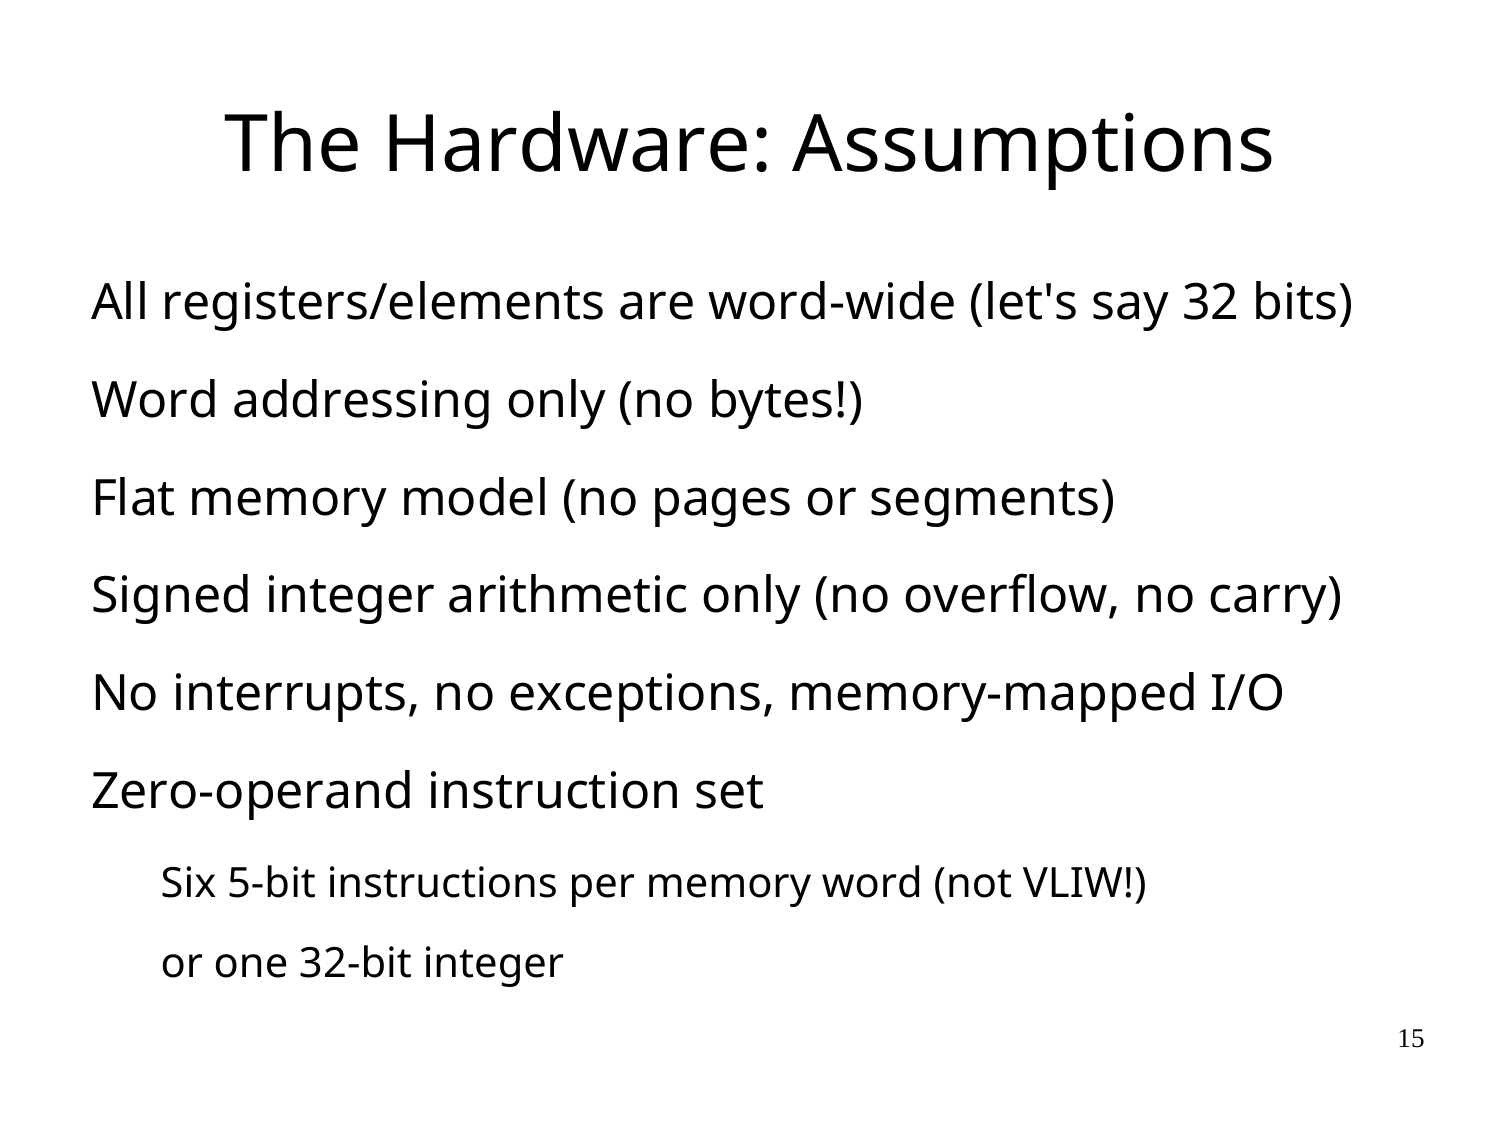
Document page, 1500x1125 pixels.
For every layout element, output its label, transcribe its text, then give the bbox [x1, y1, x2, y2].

list All registers/elements are word-wide (let's say 32 bits) Word addressing only (no bytes!) Flat memory model (no pages or segments) Signed integer arithmetic only (no overflow, no carry) No interrupts, no exceptions, memory-mapped I/O Zero-operand instruction set Six 5-bit instructions per memory word (not VLIW!) or one 32-bit integer [75, 263, 1426, 1049]
title The Hardware: Assumptions [75, 86, 1426, 191]
